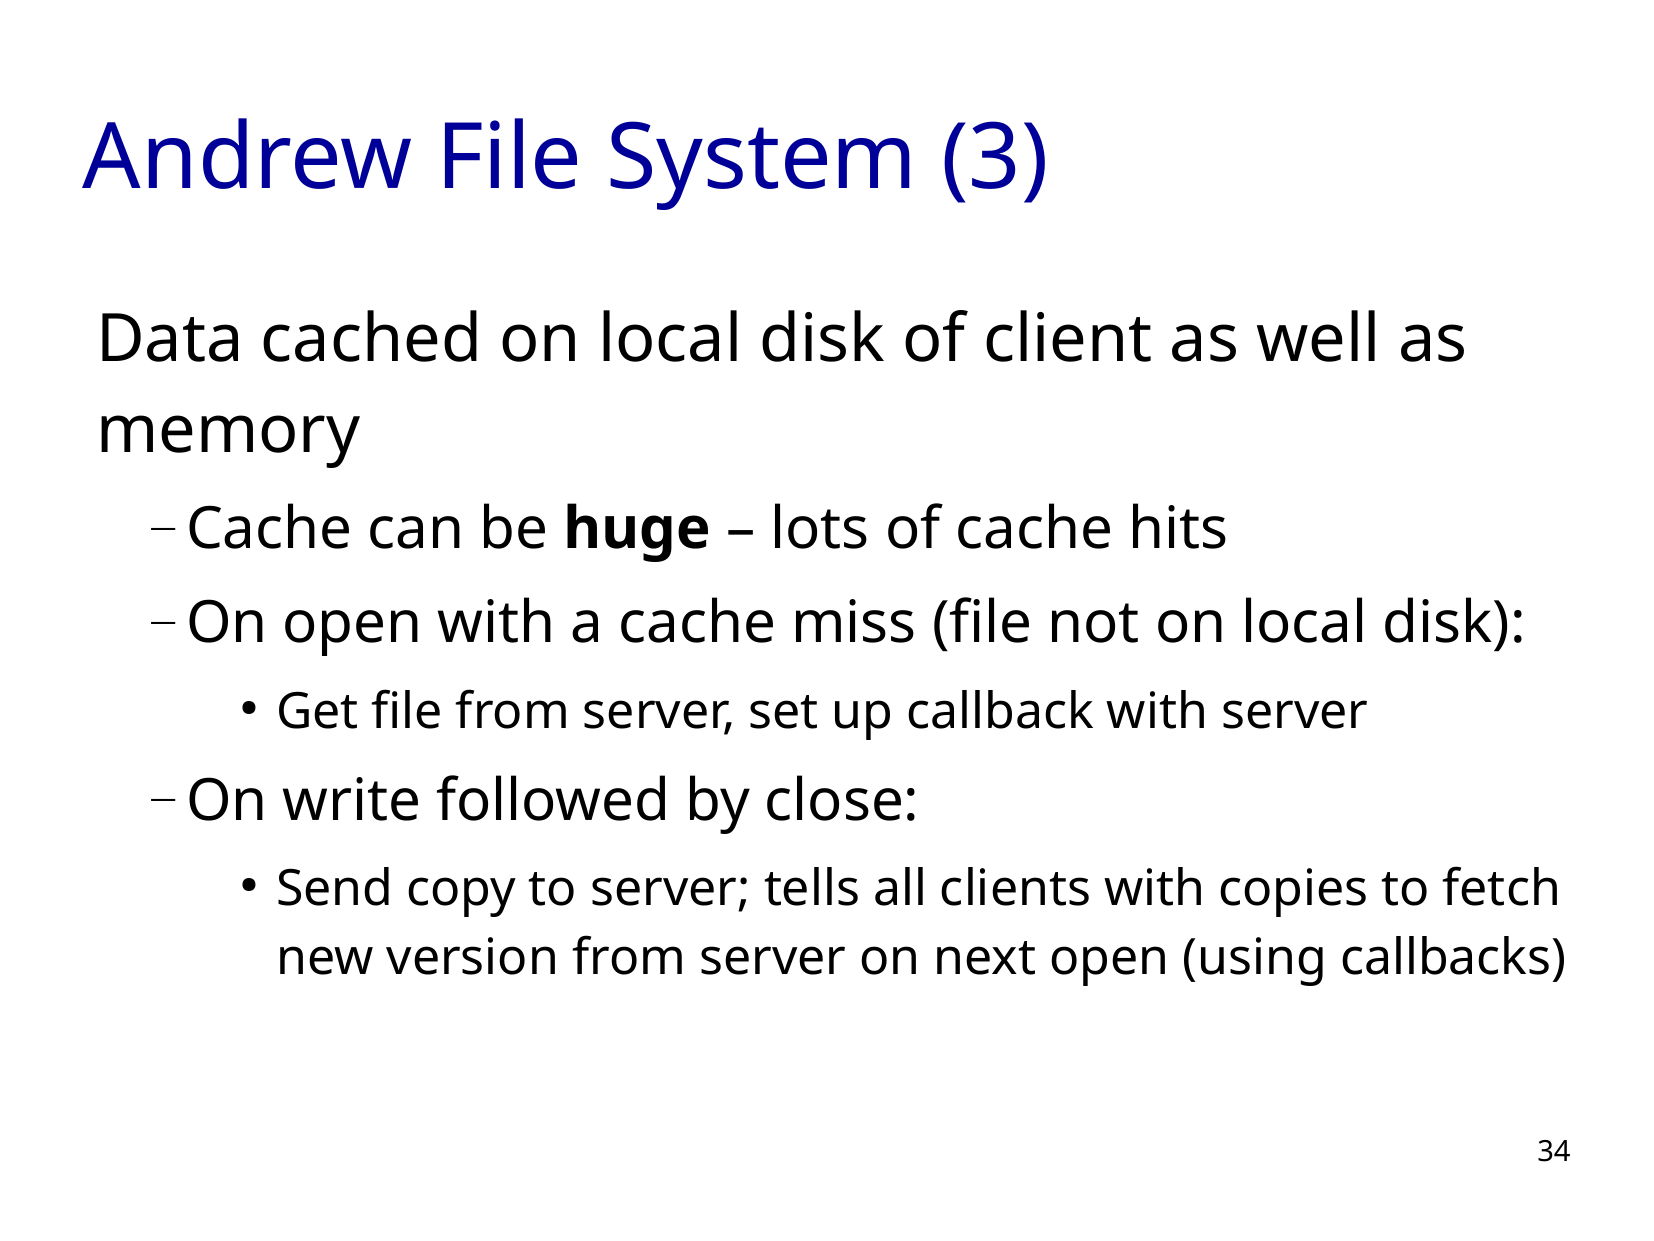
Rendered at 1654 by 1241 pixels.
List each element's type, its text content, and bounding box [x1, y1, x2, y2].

title Andrew File System (3) [82, 49, 1571, 257]
list Data cached on local disk of client as well as memory Cache can be huge – lots of cache hits On open with a cache miss (file not on local disk): Get file from server, set up callback with server On write followed by close: Send copy to server; tells all clients with copies to fetch new version from server on next open (using callbacks) [60, 290, 1571, 1096]
